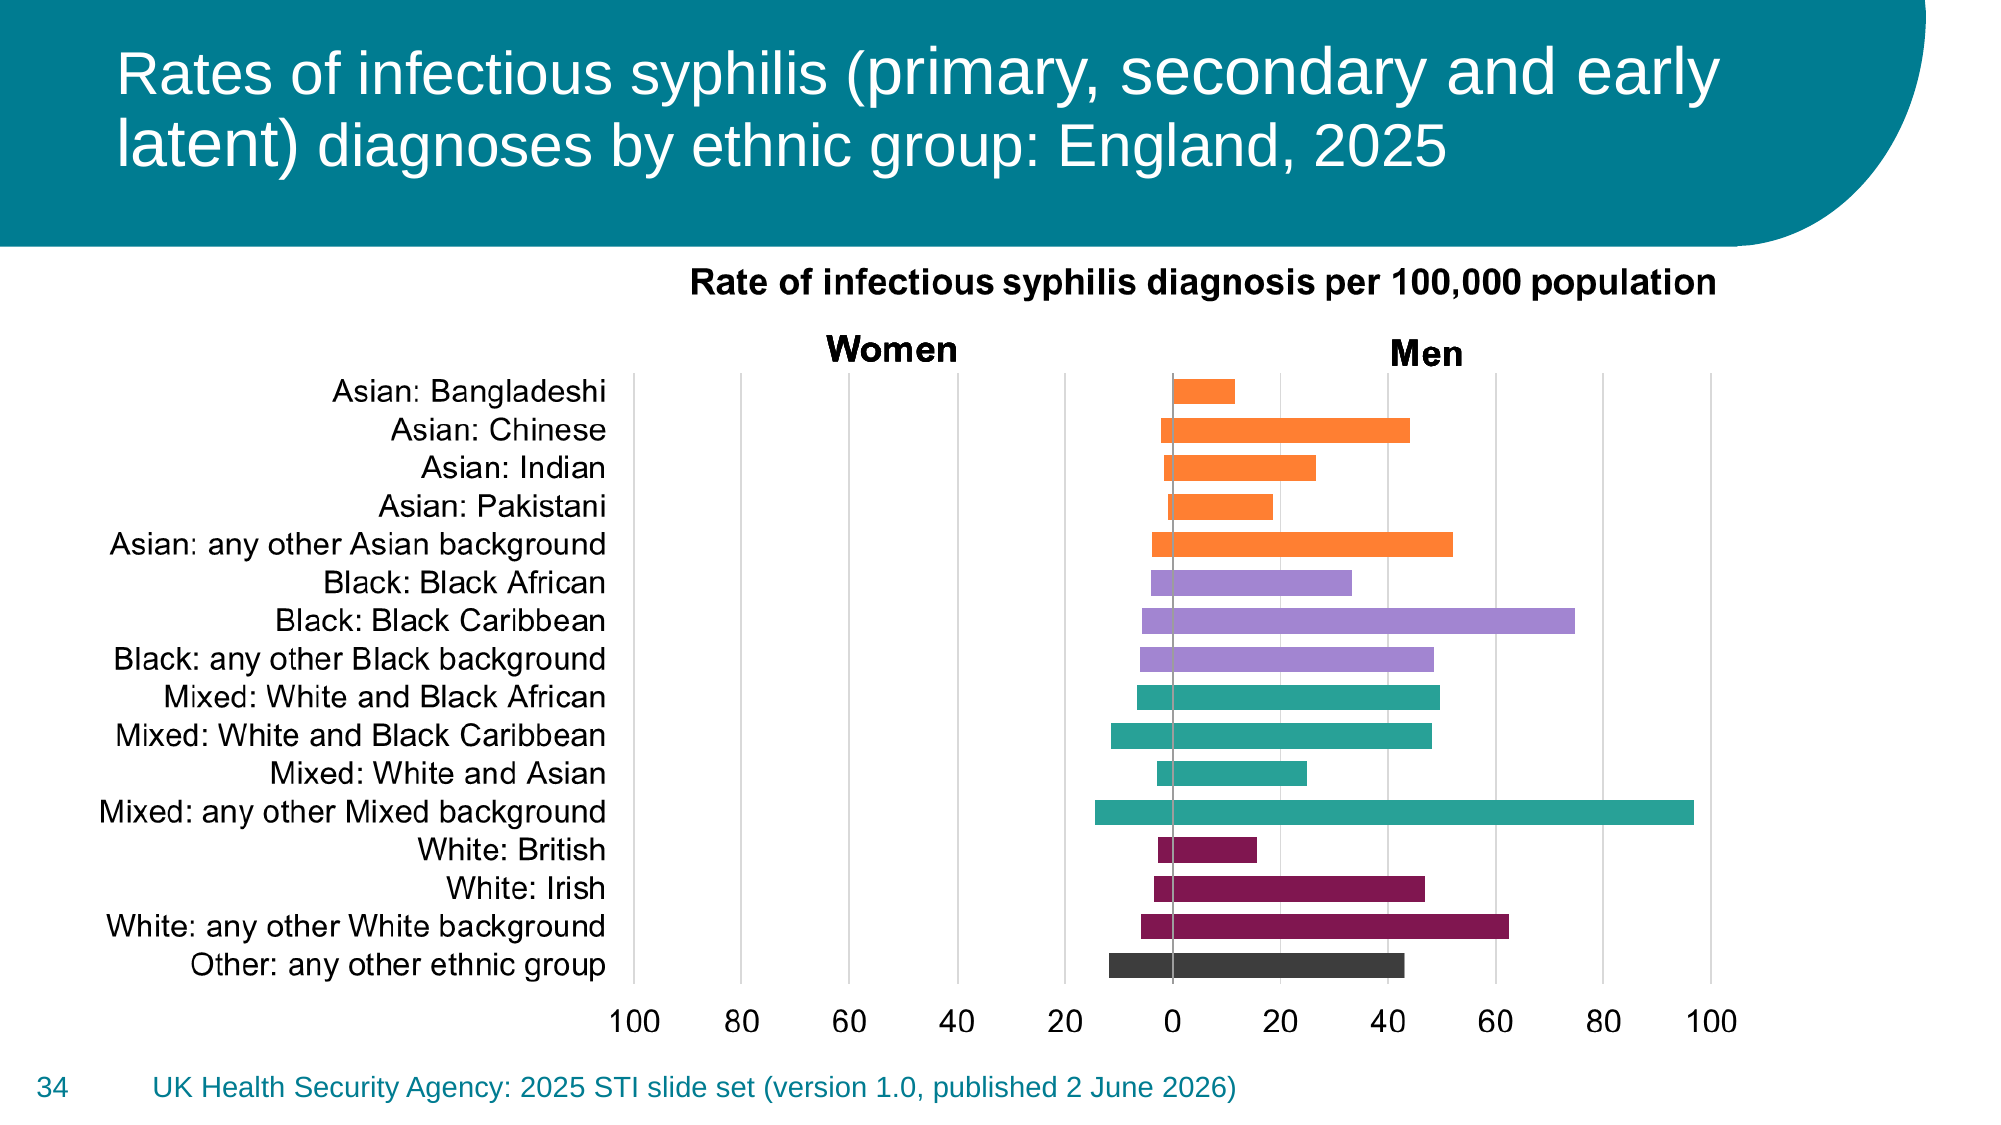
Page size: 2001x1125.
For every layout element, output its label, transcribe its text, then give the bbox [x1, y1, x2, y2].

text_box [21, 1056, 120, 1117]
text_box UK Health Security Agency: 2025 STI slide set (version 1.0, published 2 June 2026) [137, 1056, 1780, 1116]
picture [95, 247, 1750, 1057]
title Rates of infectious syphilis (primary, secondary and early latent) diagnoses by ethnic group: England, 2025 [101, 29, 1747, 189]
